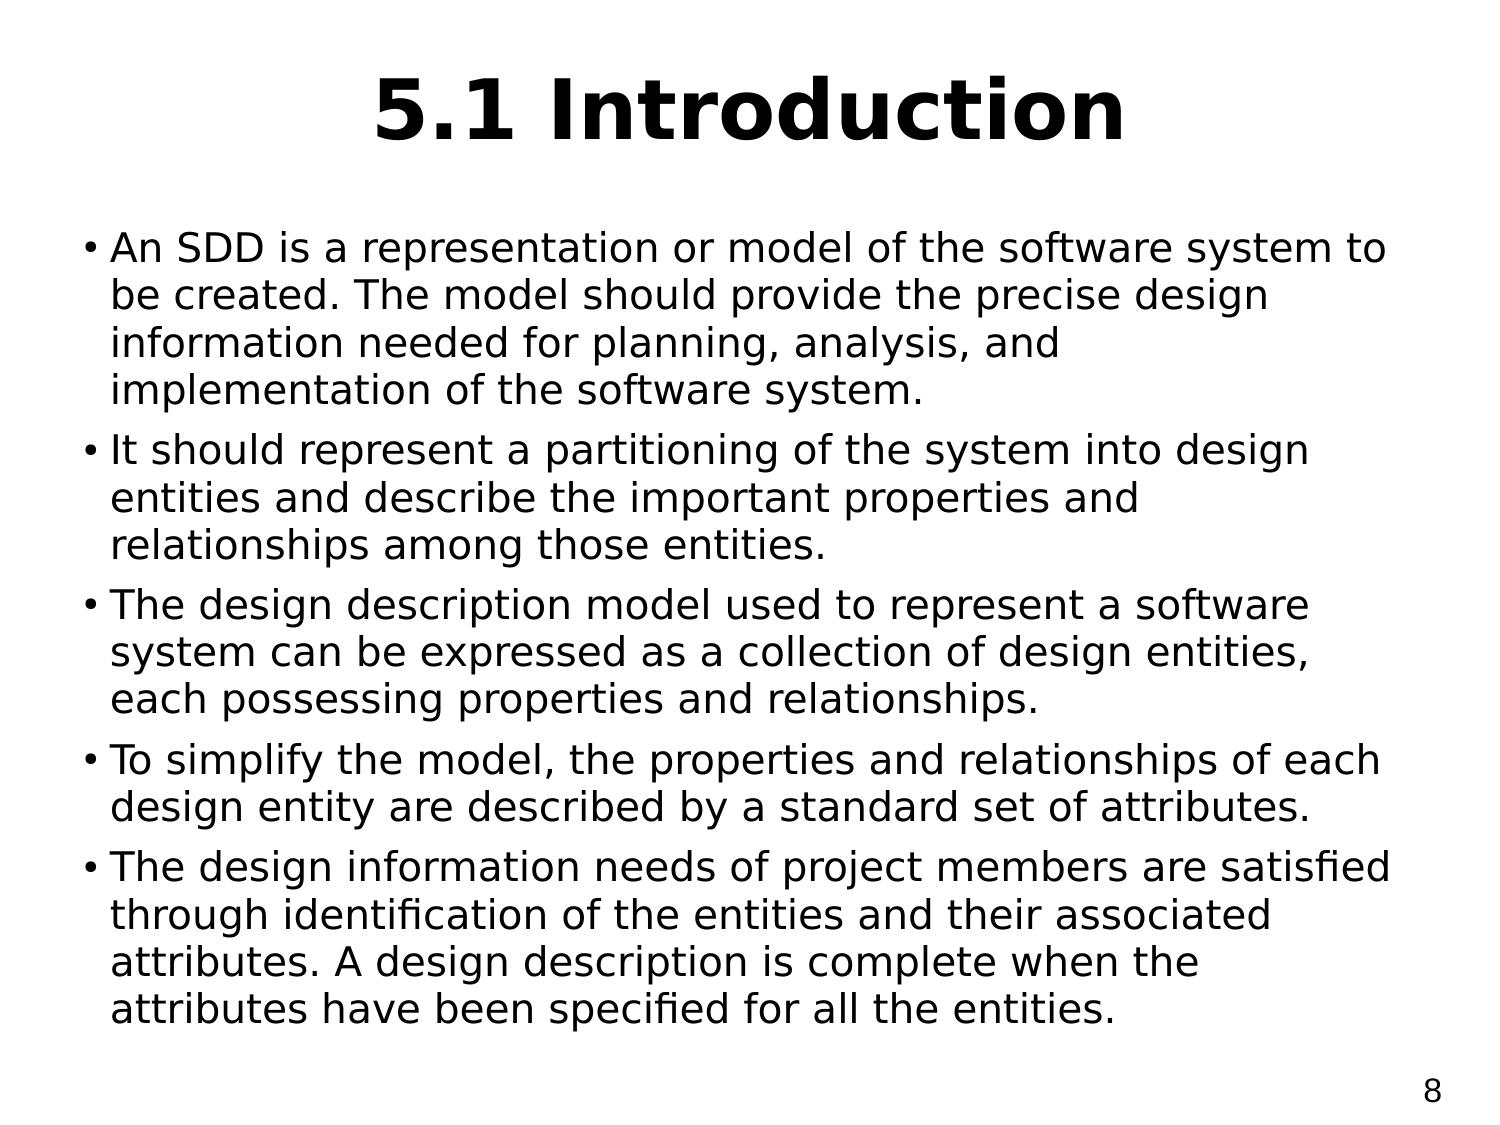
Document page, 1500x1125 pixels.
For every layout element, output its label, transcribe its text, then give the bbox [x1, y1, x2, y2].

title 5.1 Introduction [75, 44, 1425, 177]
list An SDD is a representation or model of the software system to be created. The model should provide the precise design information needed for planning, analysis, and implementation of the software system. It should represent a partitioning of the system into design entities and describe the important properties and relationships among those entities. The design description model used to represent a software system can be expressed as a collection of design entities, each possessing properties and relationships. To simplify the model, the properties and relationships of each design entity are described by a standard set of attributes. The design information needs of project members are satisfied through identification of the entities and their associated attributes. A design description is complete when the attributes have been specified for all the entities. [75, 224, 1395, 1075]
